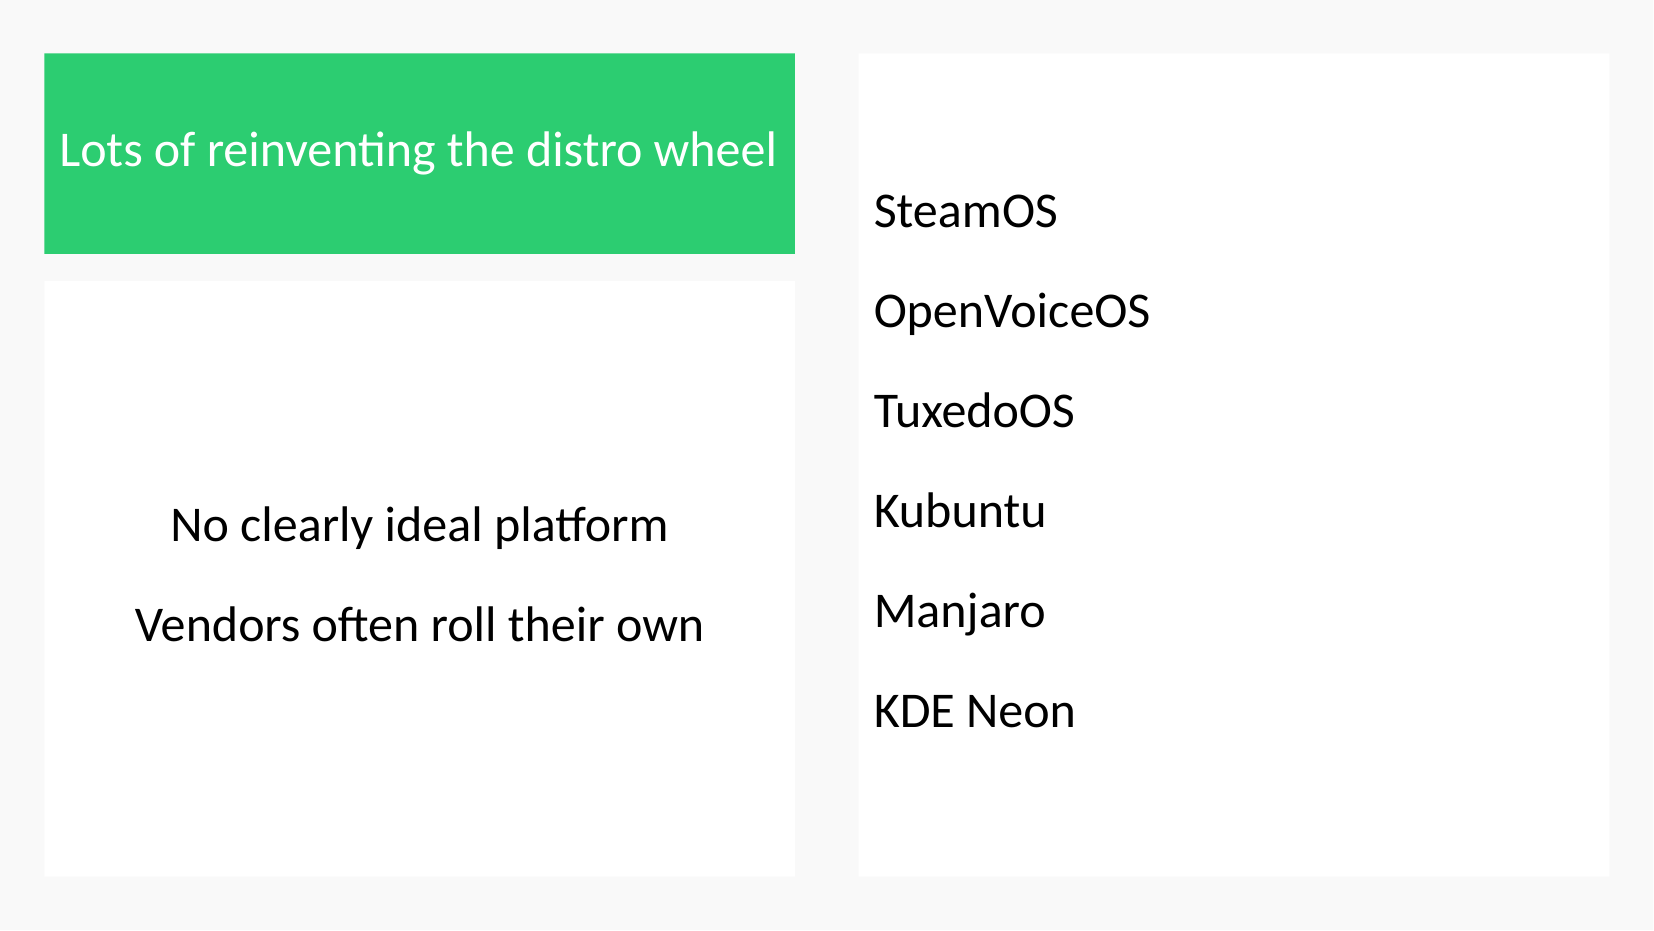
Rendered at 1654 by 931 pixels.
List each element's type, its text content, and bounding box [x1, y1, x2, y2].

text_box Lots of reinventing the distro wheel [44, 53, 795, 254]
text_box SteamOS OpenVoiceOS TuxedoOS Kubuntu Manjaro KDE Neon [858, 53, 1610, 877]
text_box No clearly ideal platform Vendors often roll their own [44, 280, 795, 877]
